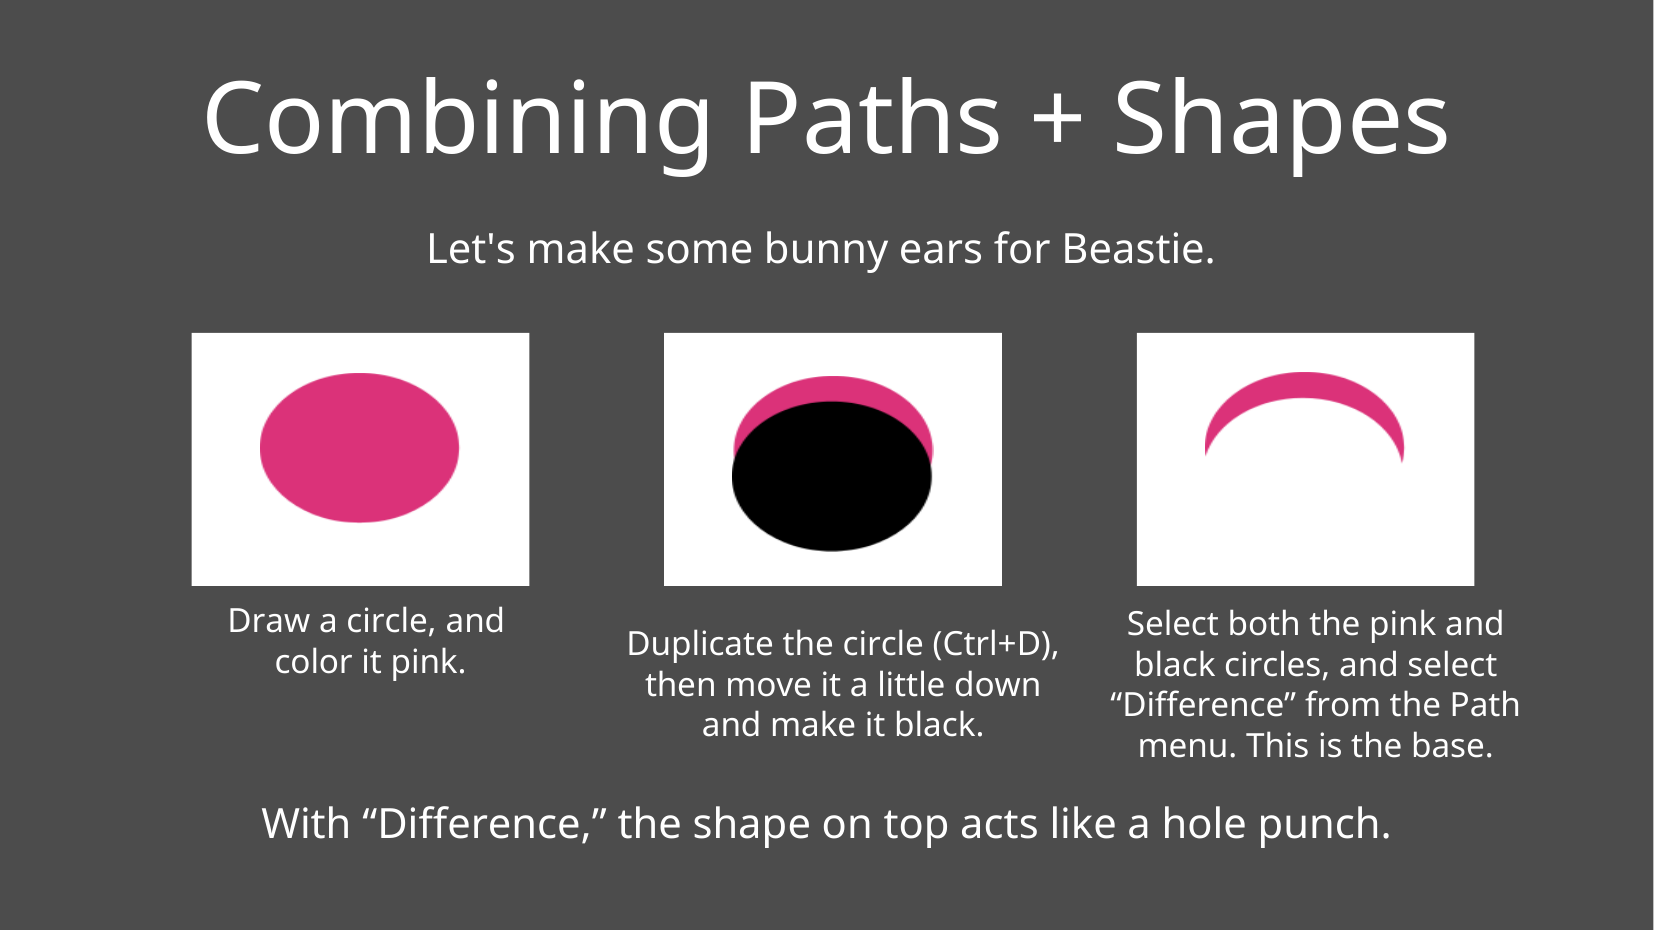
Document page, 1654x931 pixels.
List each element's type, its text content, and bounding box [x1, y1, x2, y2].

title Draw a circle, and color it pink. [145, 606, 596, 761]
title Let's make some bunny ears for Beastie. [132, 192, 1521, 304]
picture [732, 376, 934, 552]
picture [260, 373, 461, 524]
title Select both the pink and black circles, and select “Difference” from the Path menu. This is the base. [1091, 609, 1542, 760]
text_box [191, 332, 530, 586]
title Duplicate the circle (Ctrl+D), then move it a little down and make it black. [618, 609, 1069, 759]
title With “Difference,” the shape on top acts like a hole punch. [132, 767, 1521, 879]
text_box [664, 332, 1002, 586]
text_box [1136, 332, 1475, 586]
title Combining Paths + Shapes [76, 27, 1578, 224]
picture [1205, 372, 1406, 464]
